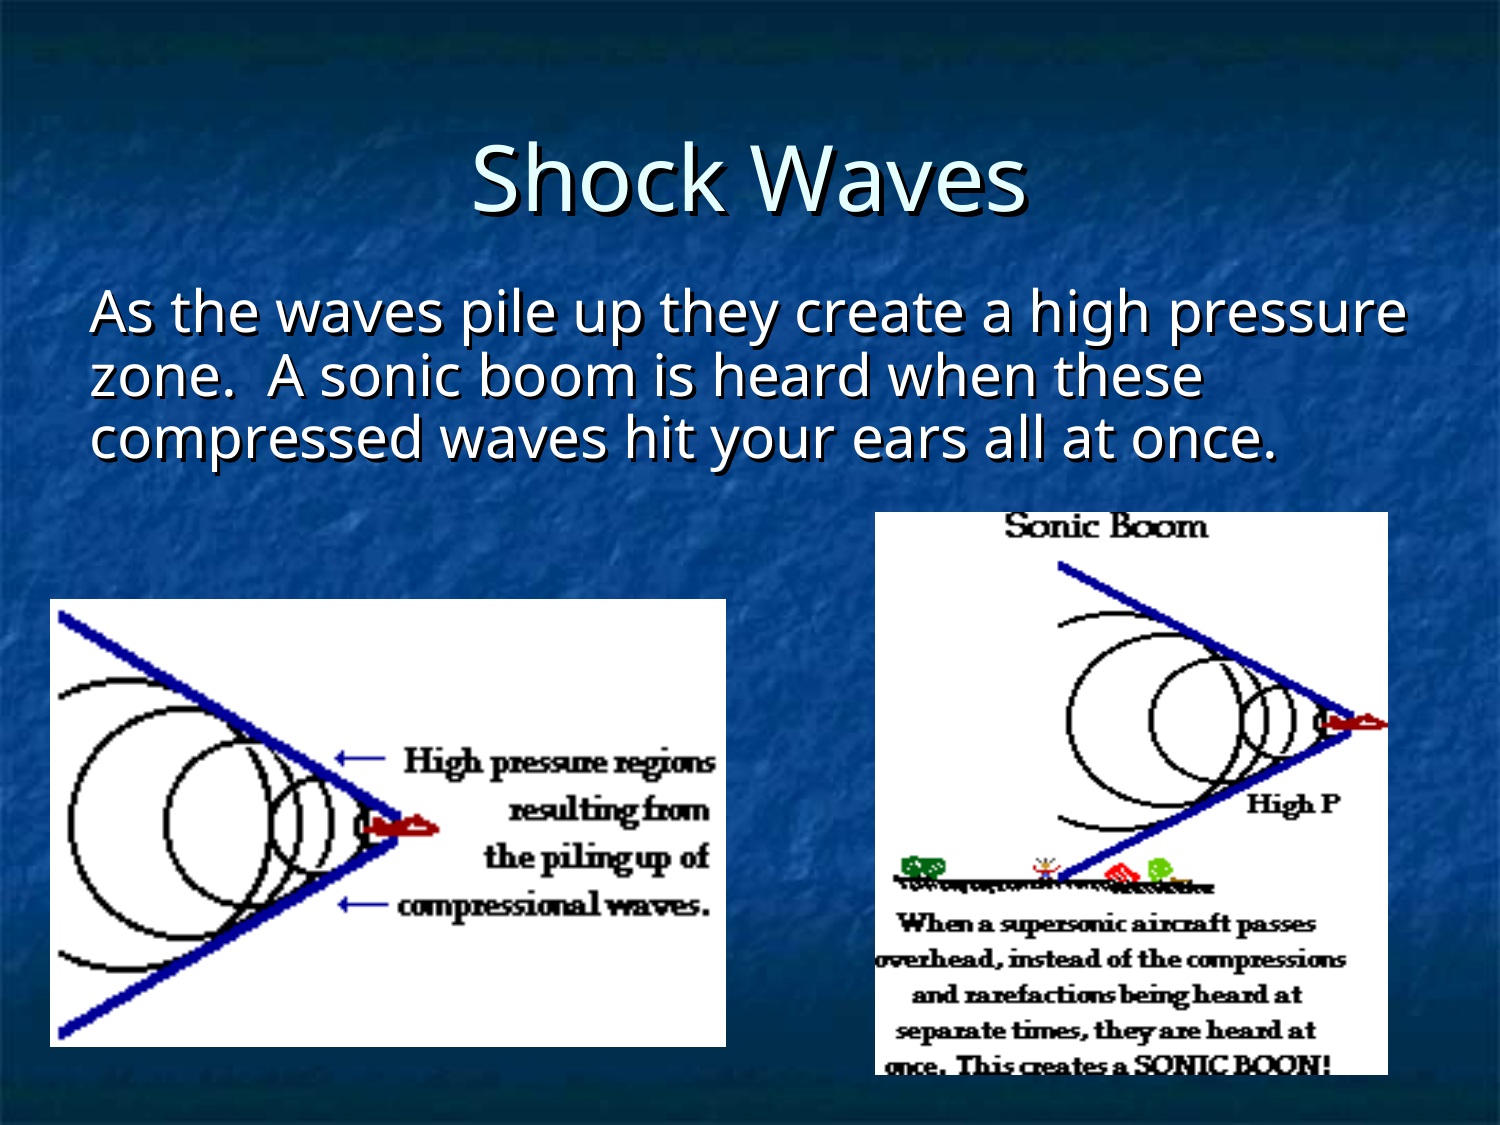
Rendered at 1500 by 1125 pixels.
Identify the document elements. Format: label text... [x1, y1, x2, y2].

text_box As the waves pile up they create a high pressure zone. A sonic boom is heard when these compressed waves hit your ears all at once. [75, 275, 1426, 488]
text_box Shock Waves [75, 62, 1426, 275]
picture [0, 0, 1500, 1125]
